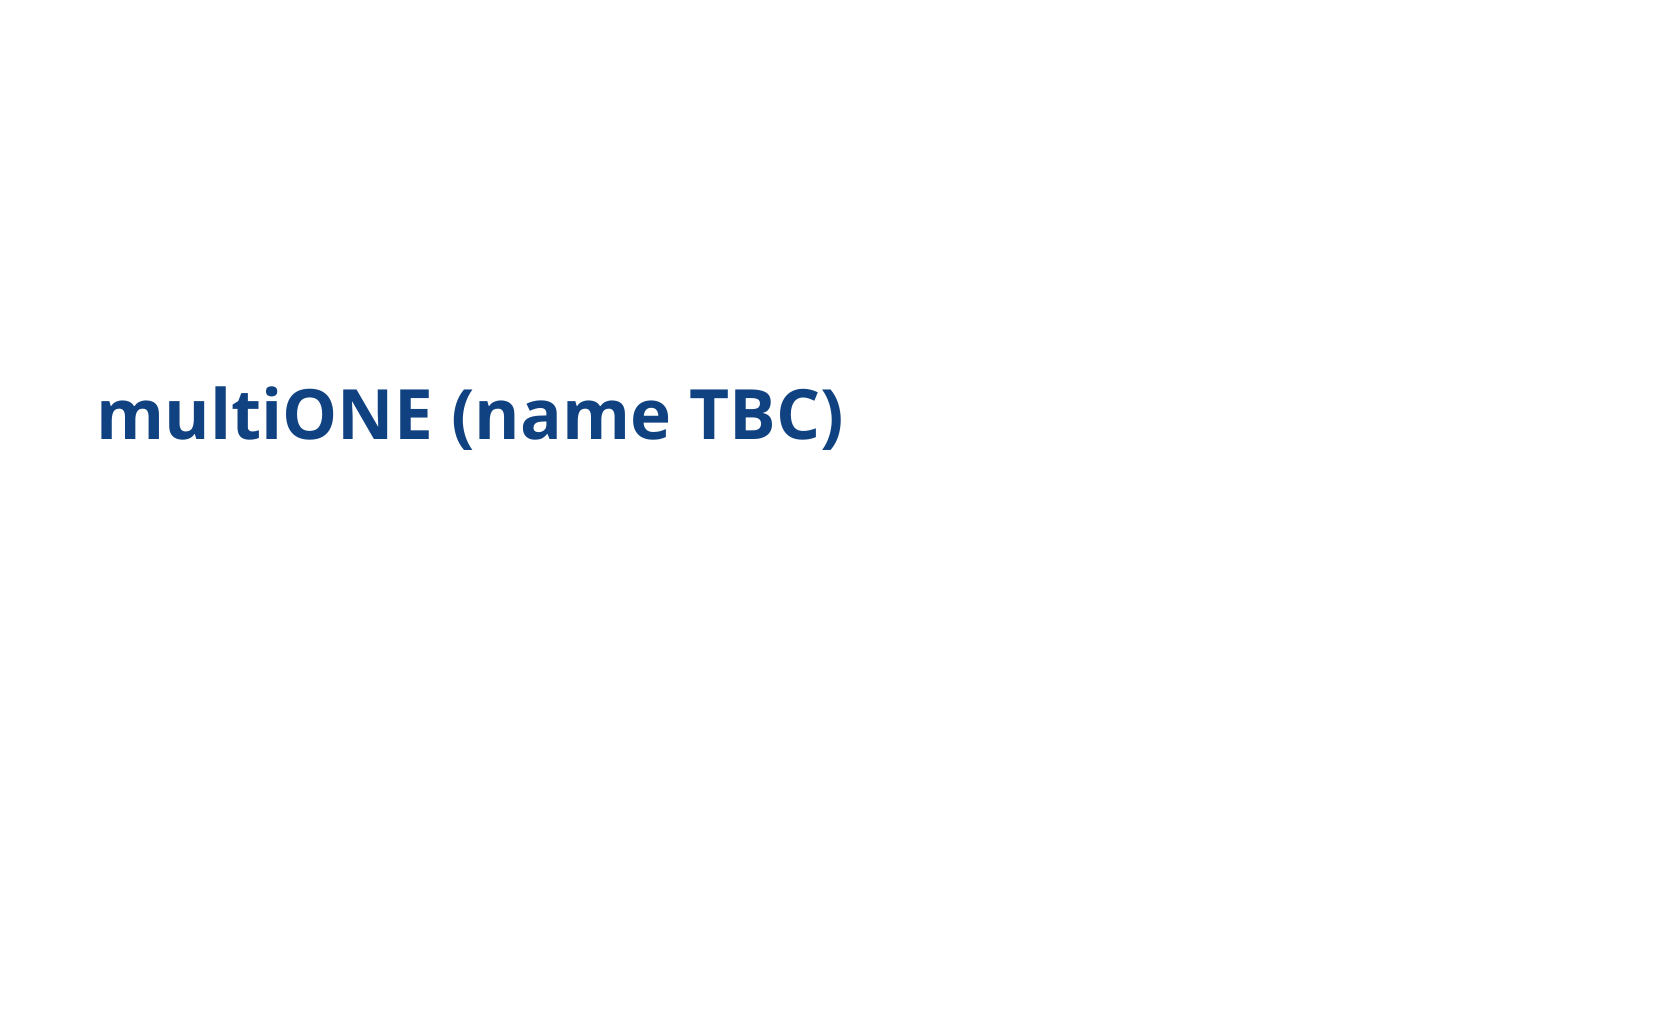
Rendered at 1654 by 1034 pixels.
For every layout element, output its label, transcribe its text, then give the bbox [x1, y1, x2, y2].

title multiONE (name TBC) [96, 337, 1564, 488]
